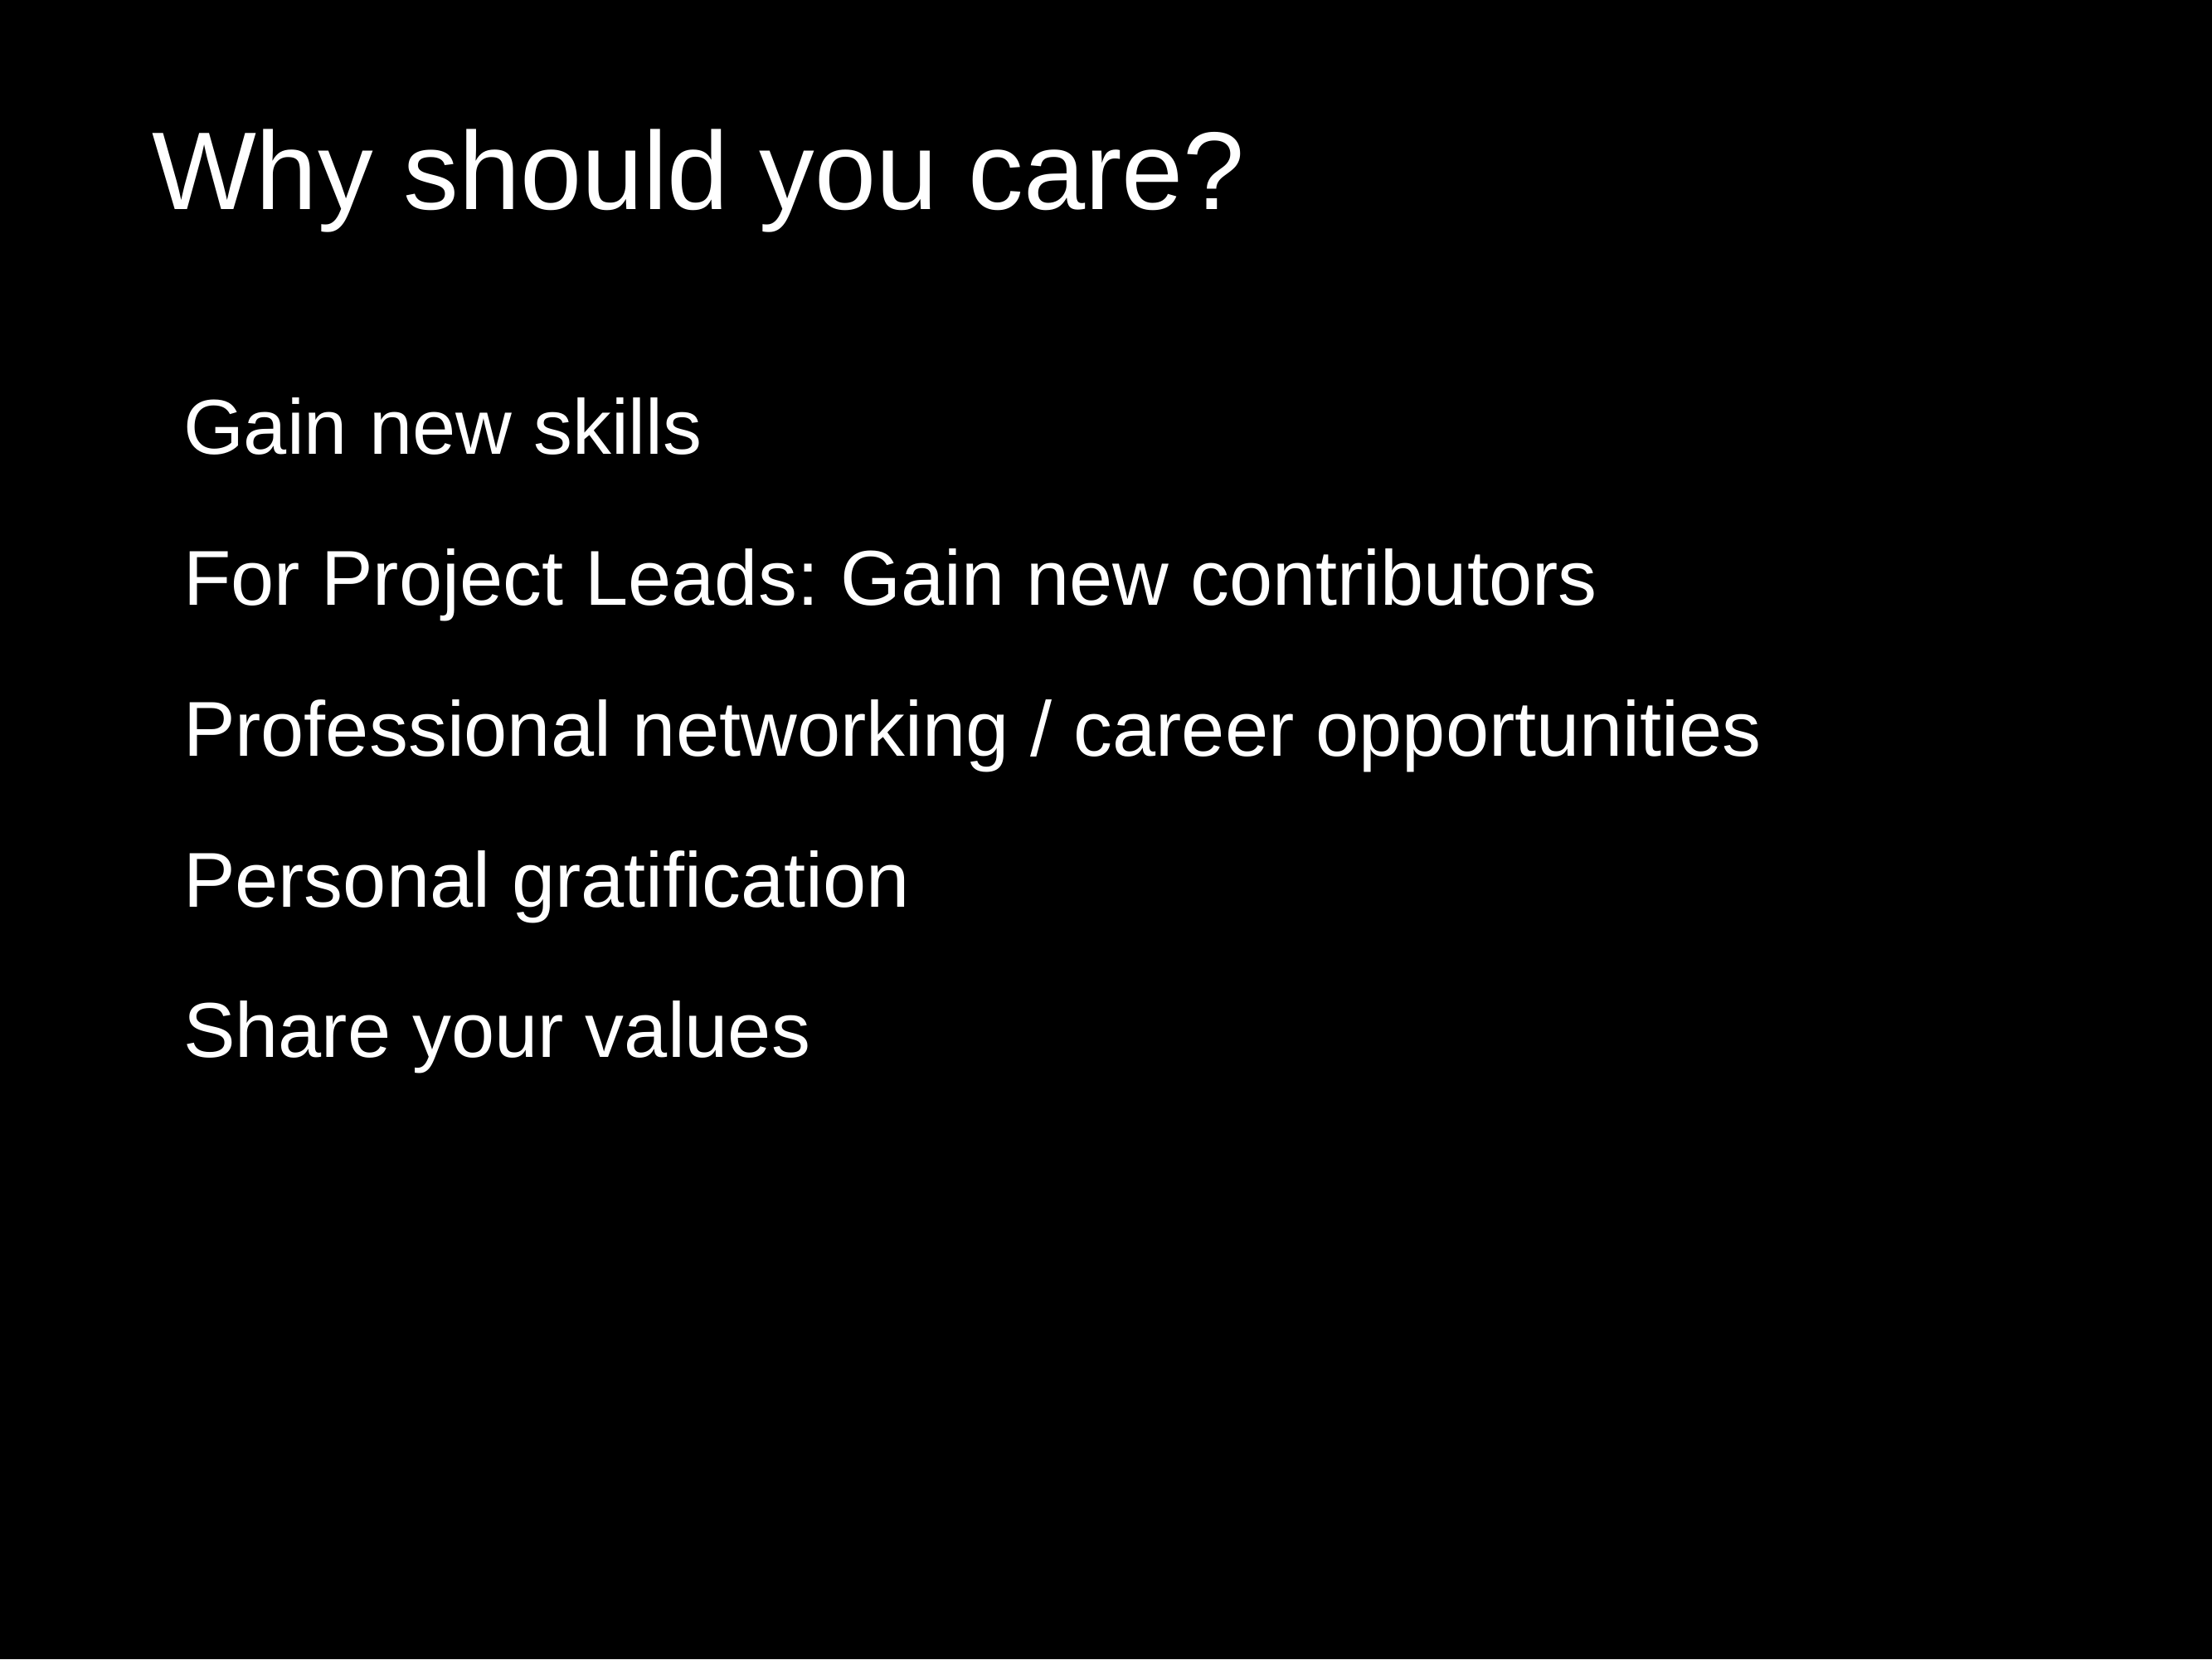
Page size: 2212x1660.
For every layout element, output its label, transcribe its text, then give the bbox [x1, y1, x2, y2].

title Why should you care? [152, 100, 2059, 264]
list Gain new skills For Project Leads: Gain new contributors Professional networking / career opportunities Personal gratification Share your values [152, 340, 2059, 1423]
